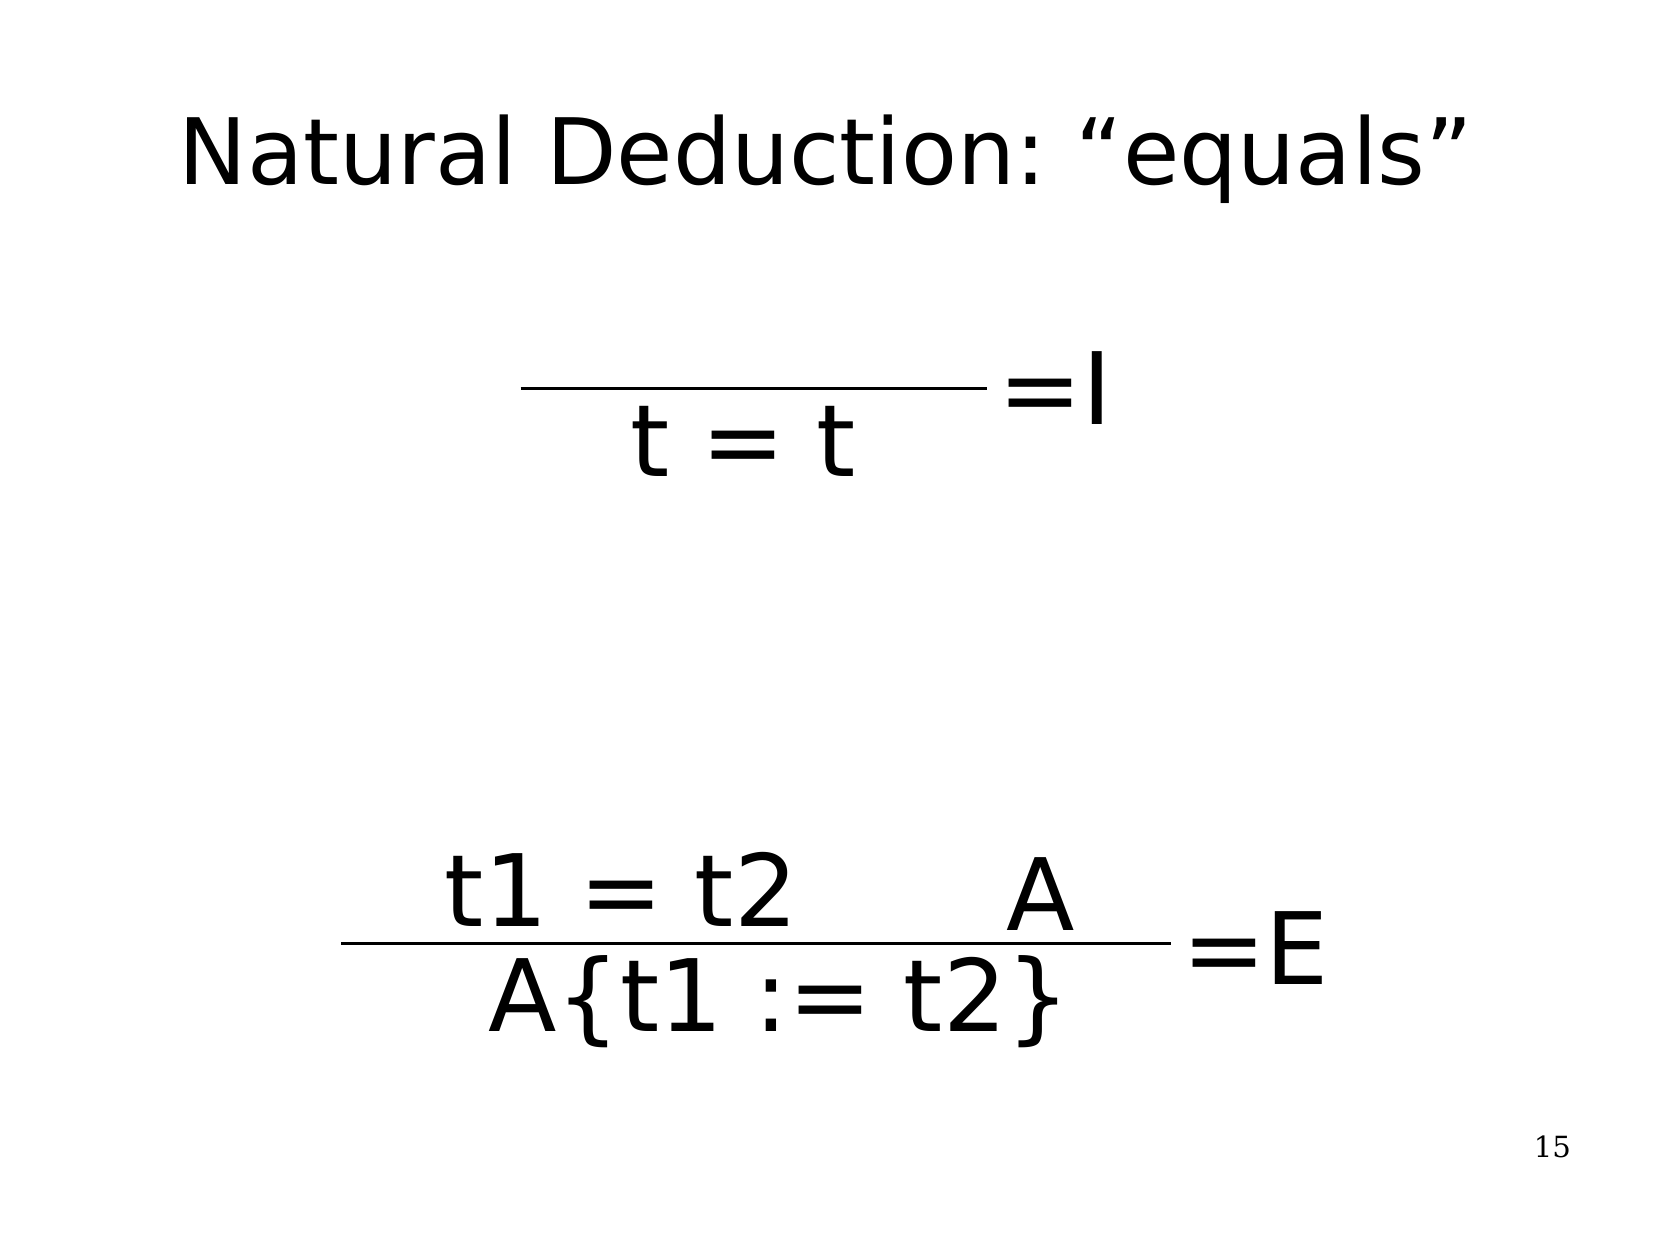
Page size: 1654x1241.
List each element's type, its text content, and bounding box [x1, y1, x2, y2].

text_box A{t1 := t2} [473, 931, 1100, 1073]
text_box t1 = t2 [430, 826, 819, 976]
text_box =E [1167, 884, 1351, 1045]
text_box t = t [615, 376, 909, 518]
text_box A [991, 829, 1104, 961]
text_box =I [984, 324, 1147, 466]
title Natural Deduction: “equals” [82, 49, 1571, 257]
